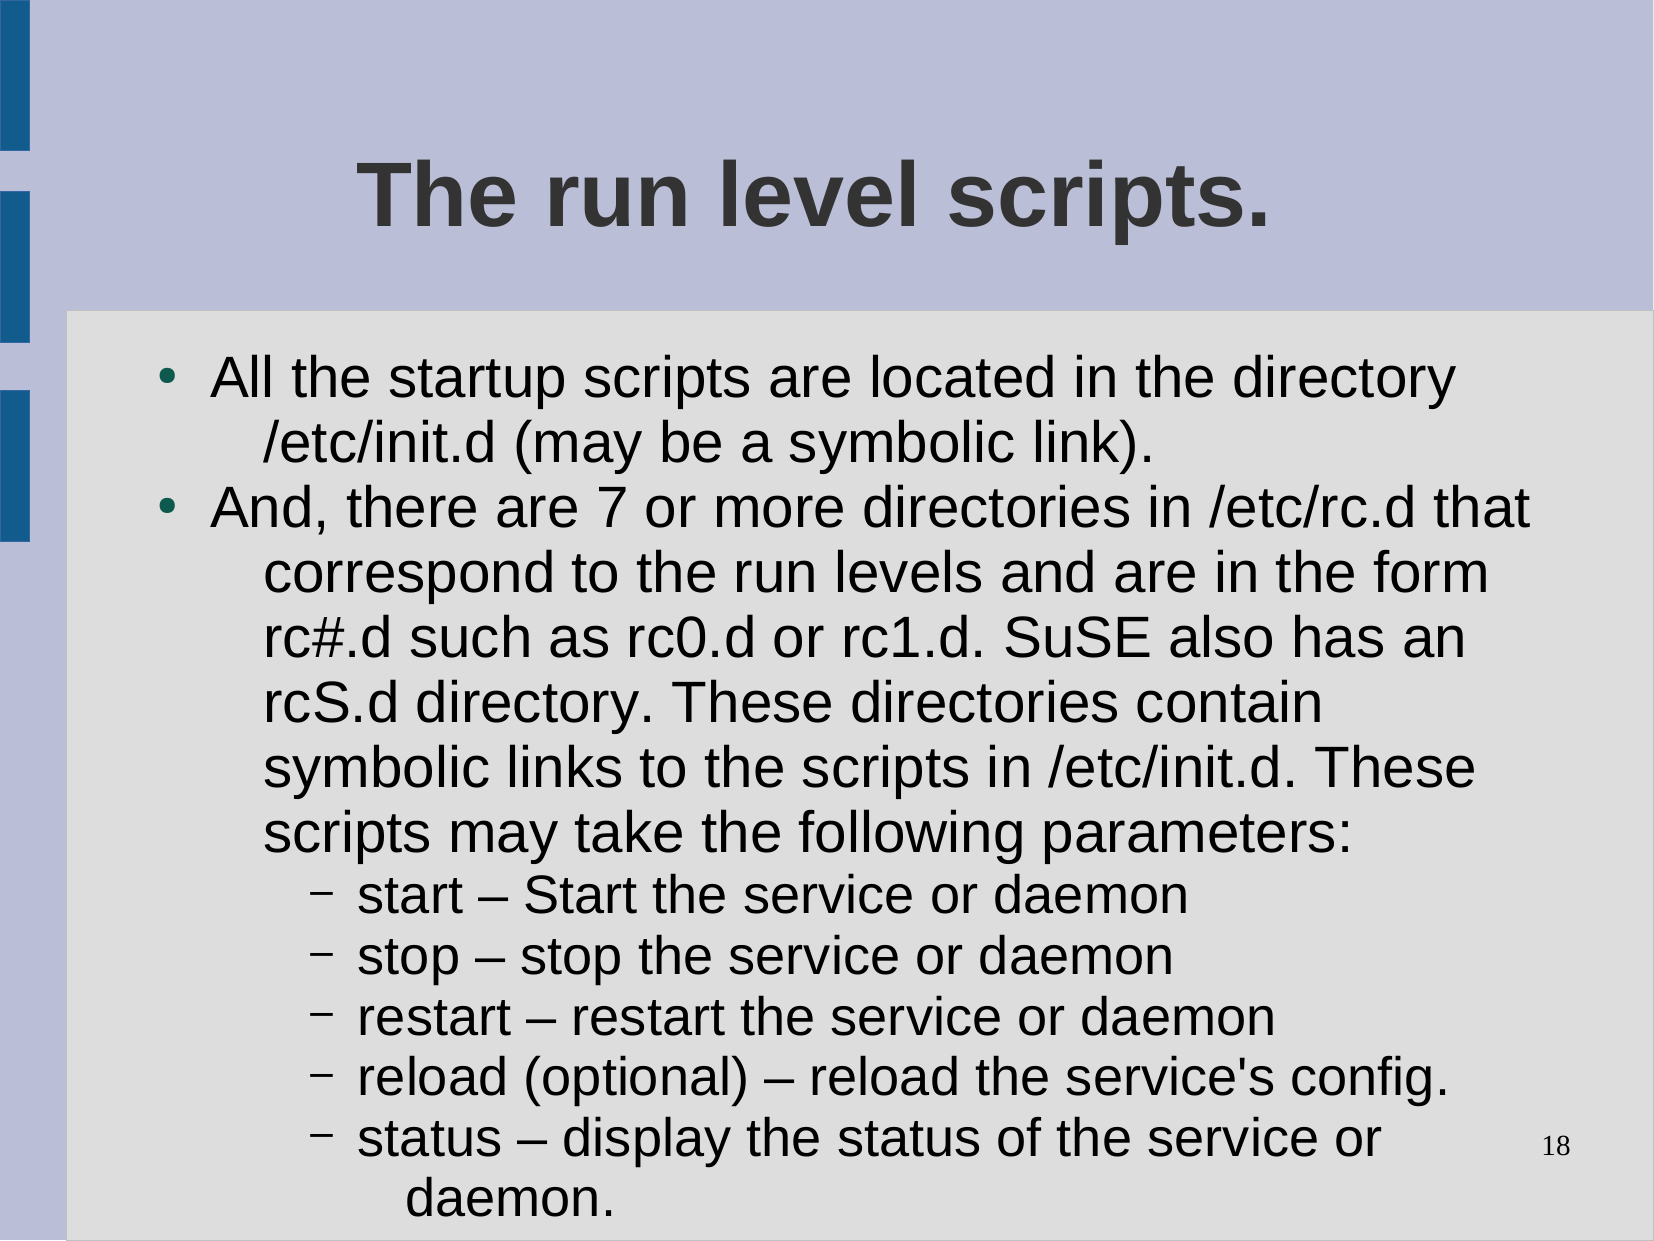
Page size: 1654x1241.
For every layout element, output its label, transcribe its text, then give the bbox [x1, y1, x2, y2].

title The run level scripts. [121, 91, 1534, 299]
list All the startup scripts are located in the directory /etc/init.d (may be a symbolic link). And, there are 7 or more directories in /etc/rc.d that correspond to the run levels and are in the form rc#.d such as rc0.d or rc1.d. SuSE also has an rcS.d directory. These directories contain symbolic links to the scripts in /etc/init.d. These scripts may take the following parameters: start – Start the service or daemon stop – stop the service or daemon restart – restart the service or daemon reload (optional) – reload the service's config. status – display the status of the service or daemon. [121, 344, 1534, 1168]
